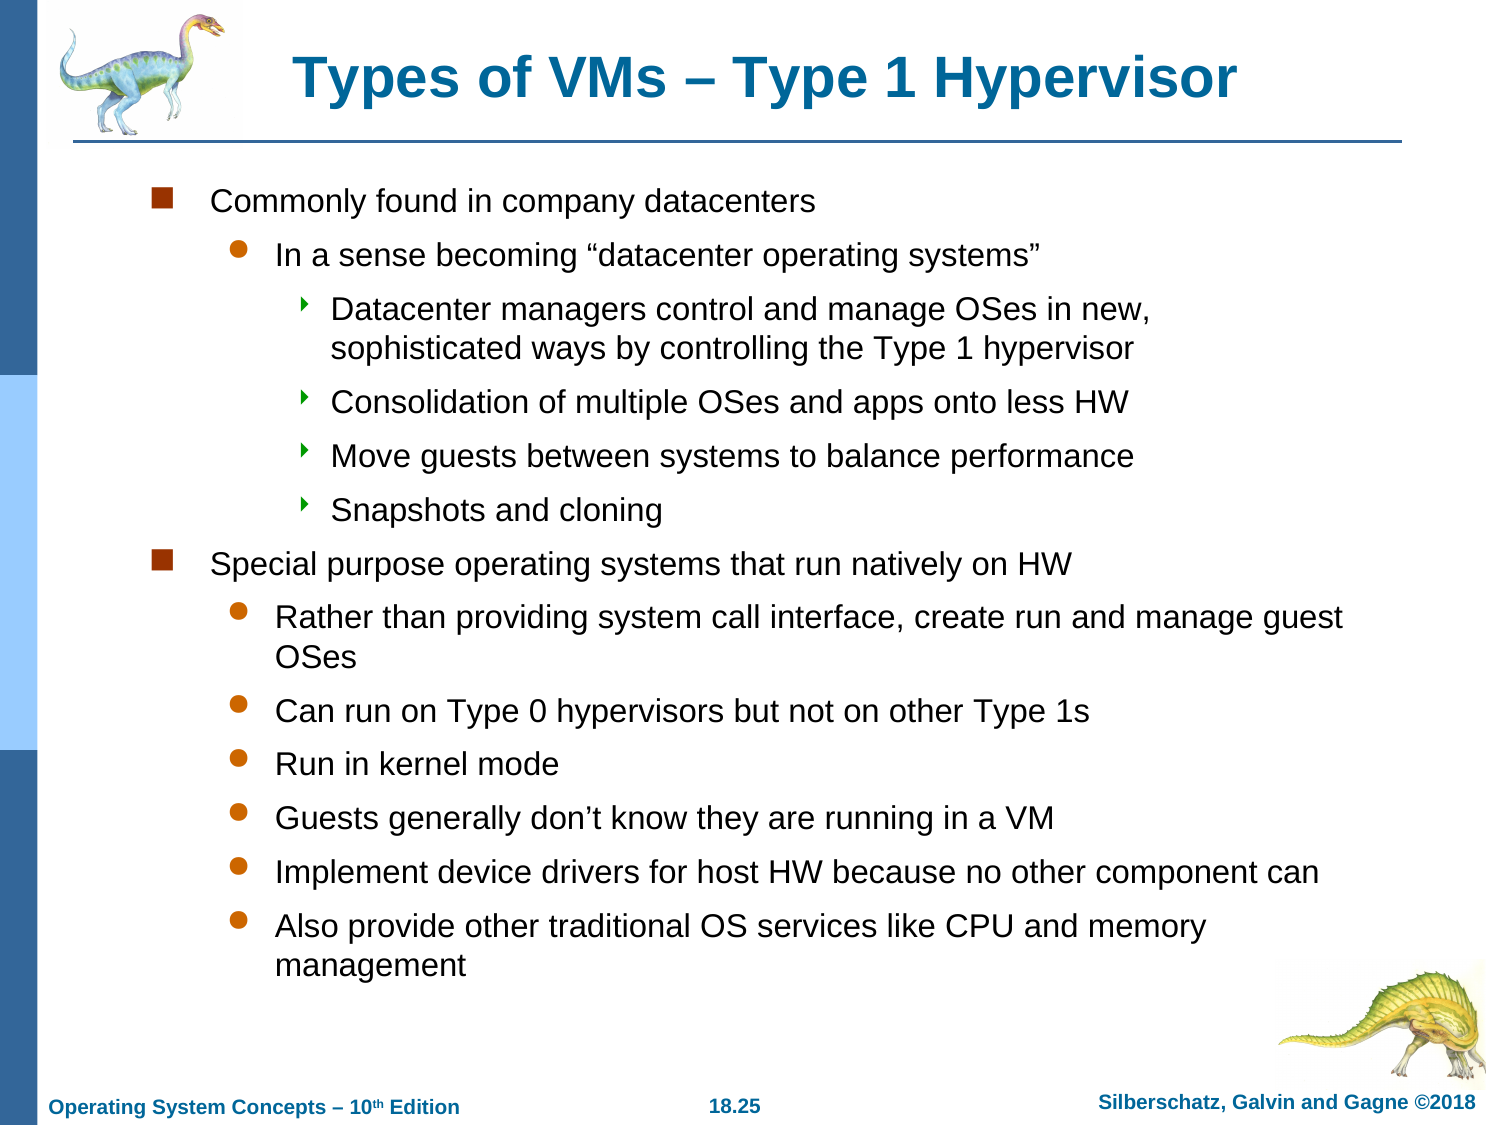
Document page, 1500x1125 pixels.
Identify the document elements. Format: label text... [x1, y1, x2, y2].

title Types of VMs – Type 1 Hypervisor [90, 22, 1441, 117]
picture [1275, 959, 1486, 1090]
picture [1415, 1094, 1423, 1099]
list Commonly found in company datacenters In a sense becoming “datacenter operating systems” Datacenter managers control and manage OSes in new, sophisticated ways by controlling the Type 1 hypervisor Consolidation of multiple OSes and apps onto less HW Move guests between systems to balance performance Snapshots and cloning Special purpose operating systems that run natively on HW Rather than providing system call interface, create run and manage guest OSes Can run on Type 0 hypervisors but not on other Type 1s Run in kernel mode Guests generally don’t know they are running in a VM Implement device drivers for host HW because no other component can Also provide other traditional OS services like CPU and memory management [139, 172, 1362, 997]
picture [46, 0, 243, 149]
